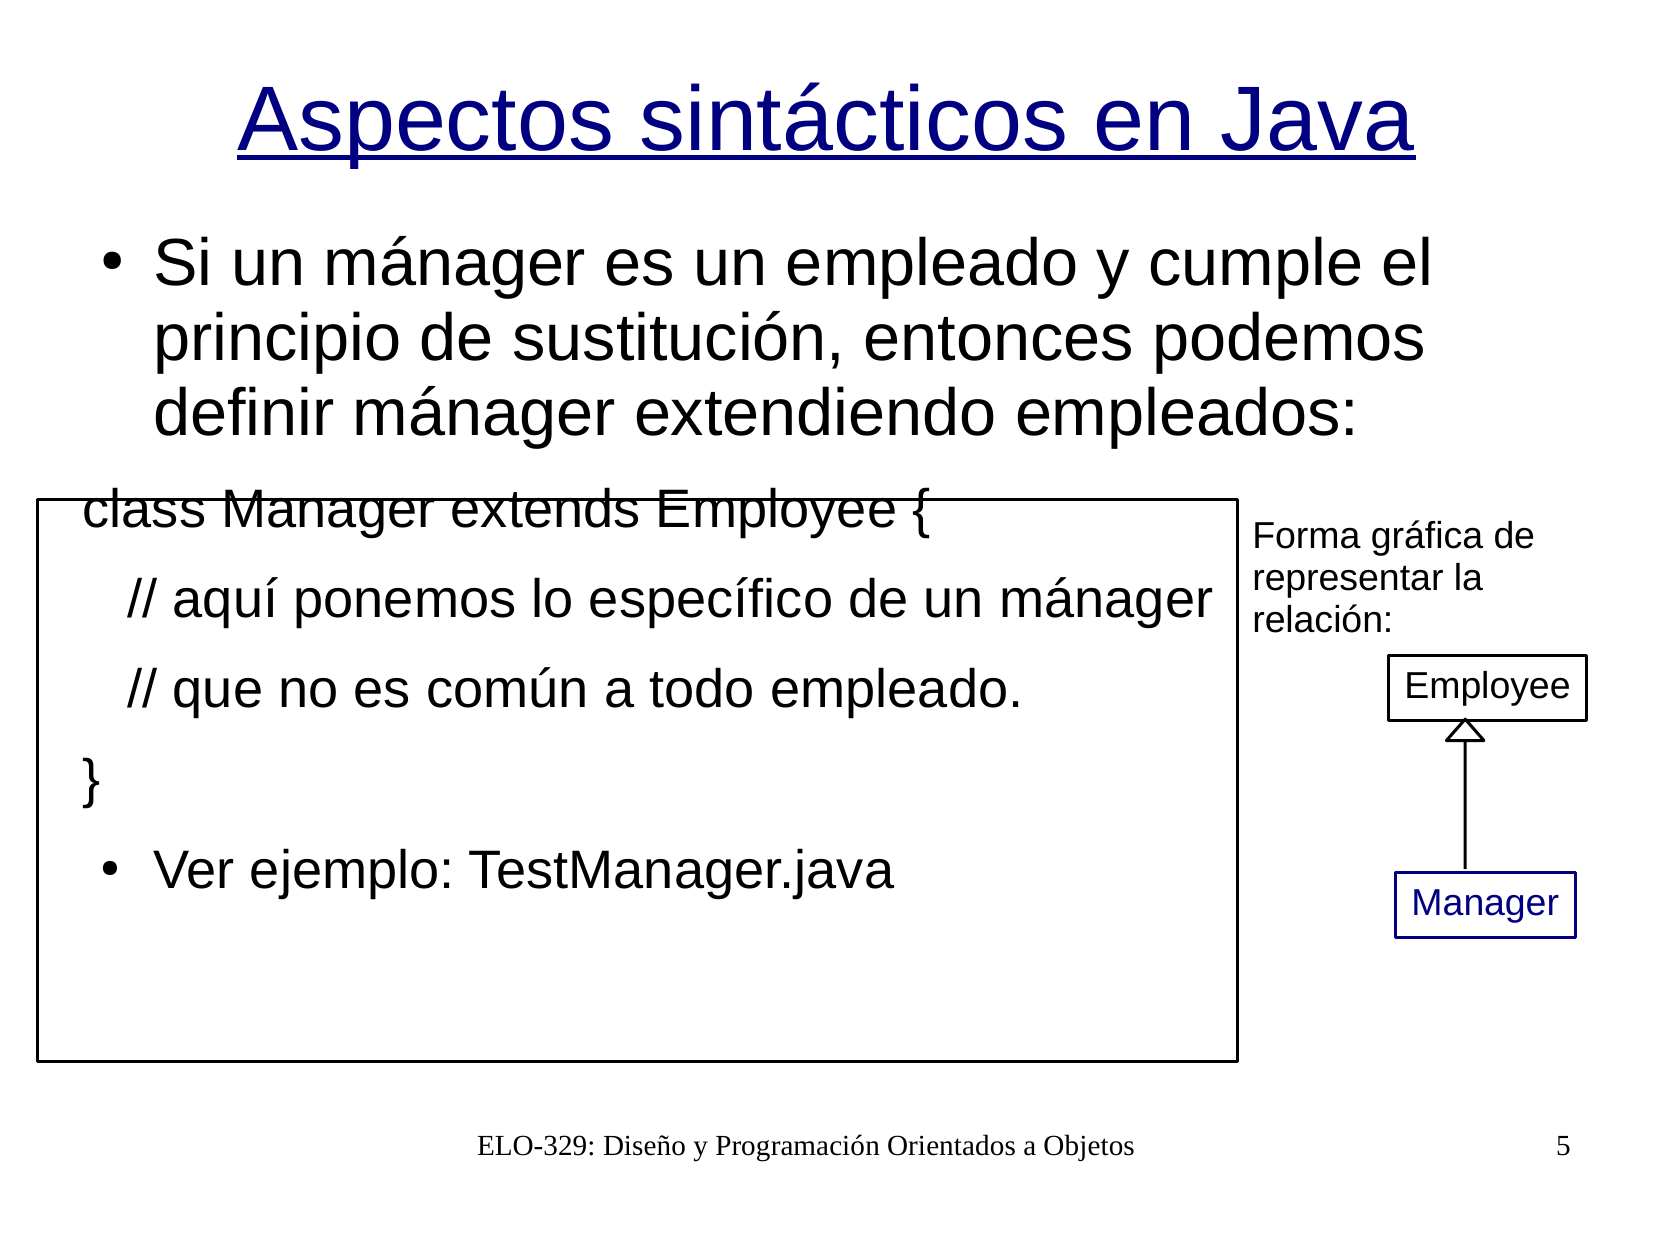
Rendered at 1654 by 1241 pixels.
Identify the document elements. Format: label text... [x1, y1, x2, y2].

list Si un mánager es un empleado y cumple el principio de sustitución, entonces podemos definir mánager extendiendo empleados: class Manager extends Employee { // aquí ponemos lo específico de un mánager // que no es común a todo empleado. } Ver ejemplo: TestManager.java [82, 662, 1571, 1126]
text_box Manager [1395, 872, 1576, 938]
list Si un mánager es un empleado y cumple el principio de sustitución, entonces podemos definir mánager extendiendo empleados: class Manager extends Employee { // aquí ponemos lo específico de un mánager // que no es común a todo empleado. } Ver ejemplo: TestManager.java [82, 501, 1236, 1060]
text_box Employee [1388, 655, 1587, 721]
title Aspectos sintácticos en Java [82, 49, 1571, 188]
text_box Forma gráfica de representar la relación: [1239, 507, 1576, 662]
list Si un mánager es un empleado y cumple el principio de sustitución, entonces podemos definir mánager extendiendo empleados: class Manager extends Employee { // aquí ponemos lo específico de un mánager // que no es común a todo empleado. } Ver ejemplo: TestManager.java [82, 225, 1571, 507]
